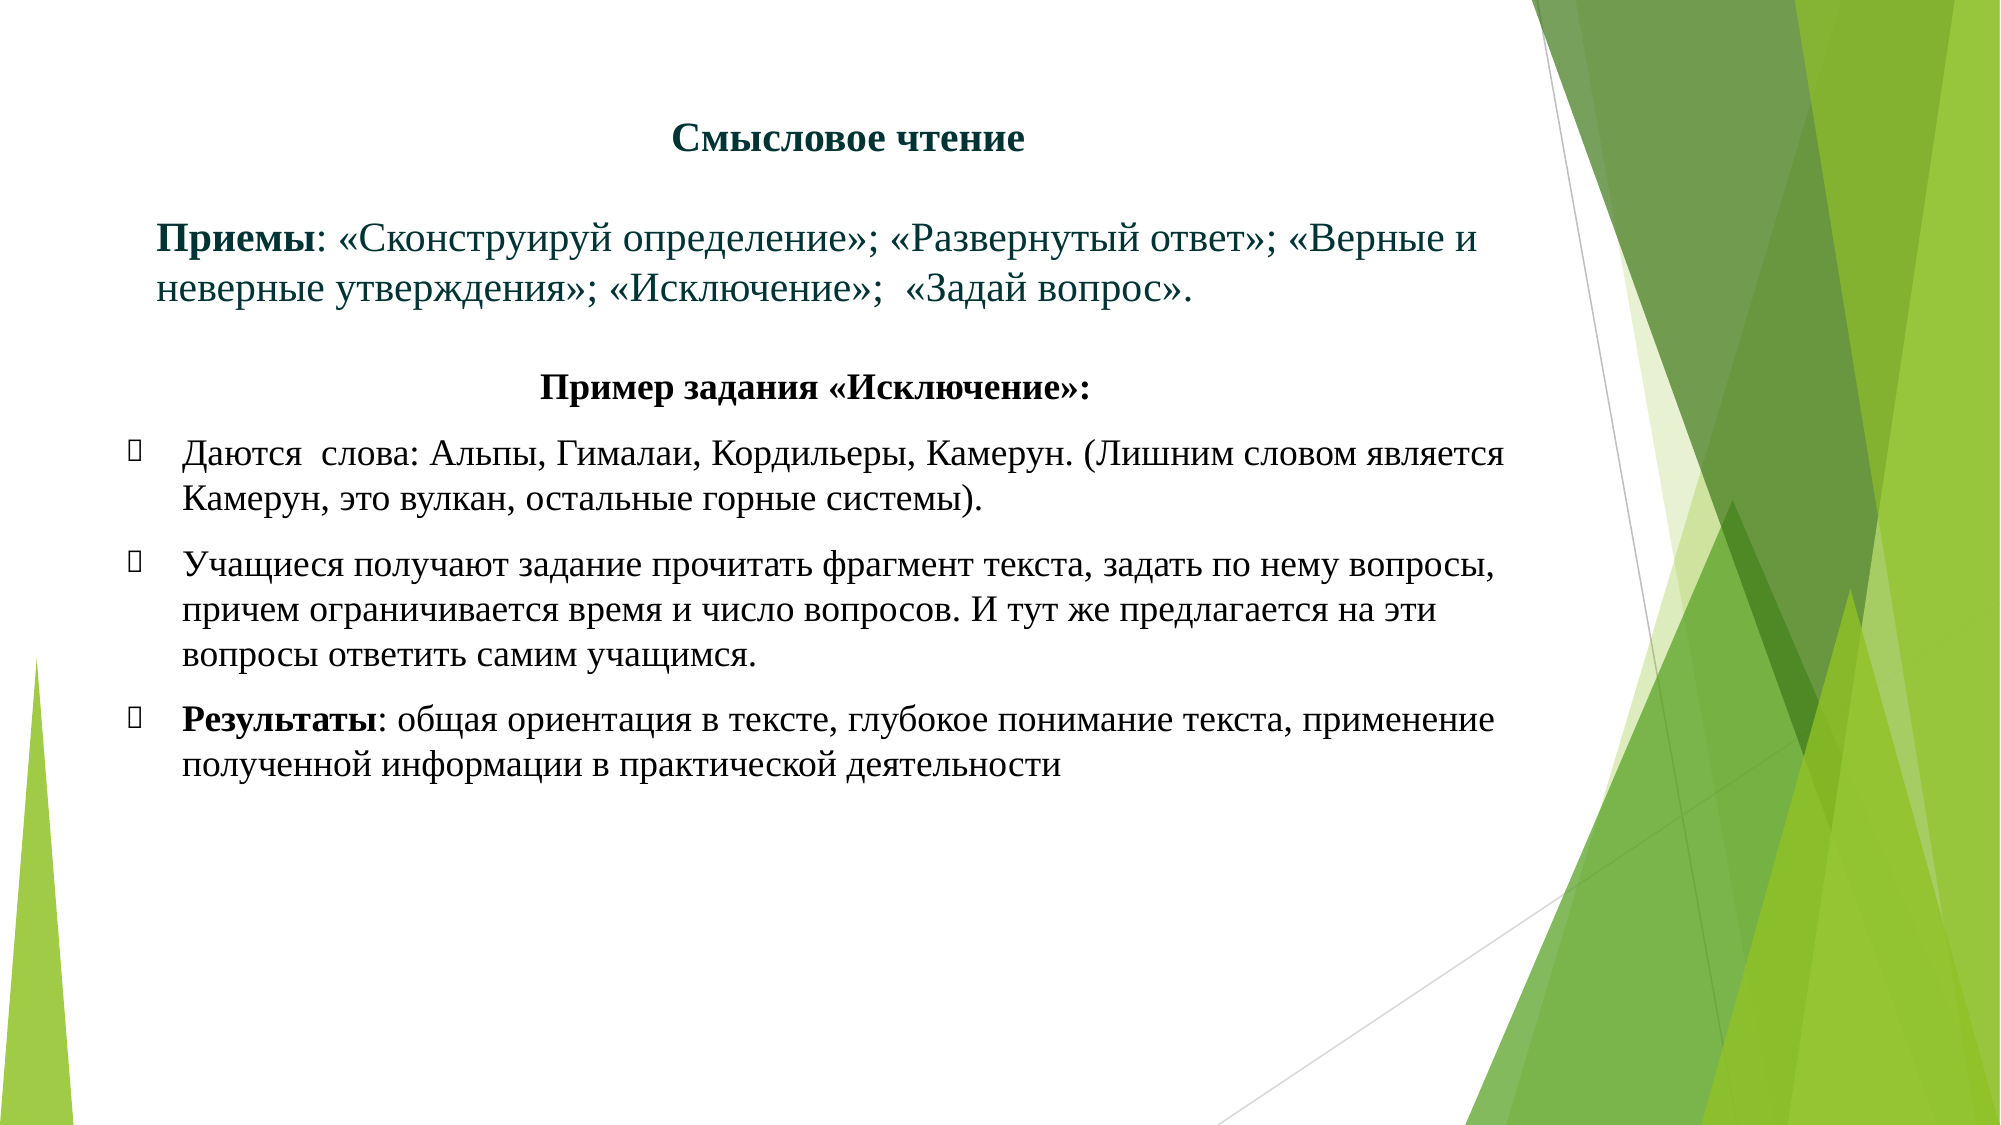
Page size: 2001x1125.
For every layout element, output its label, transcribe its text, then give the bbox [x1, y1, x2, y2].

title Смысловое чтение Приемы: «Сконструируй определение»; «Развернутый ответ»; «Верные и неверные утверждения»; «Исключение»; «Задай вопрос». [141, 102, 1552, 319]
list Пример задания «Исключение»: Даются слова: Альпы, Гималаи, Кордильеры, Камерун. (Лишним словом является Камерун, это вулкан, остальные горные системы). Учащиеся получают задание прочитать фрагмент текста, задать по нему вопросы, причем ограничивается время и число вопросов. И тут же предлагается на эти вопросы ответить самим учащимся. Результаты: общая ориентация в тексте, глубокое понимание текста, применение полученной информации в практической деятельности [111, 354, 1522, 992]
